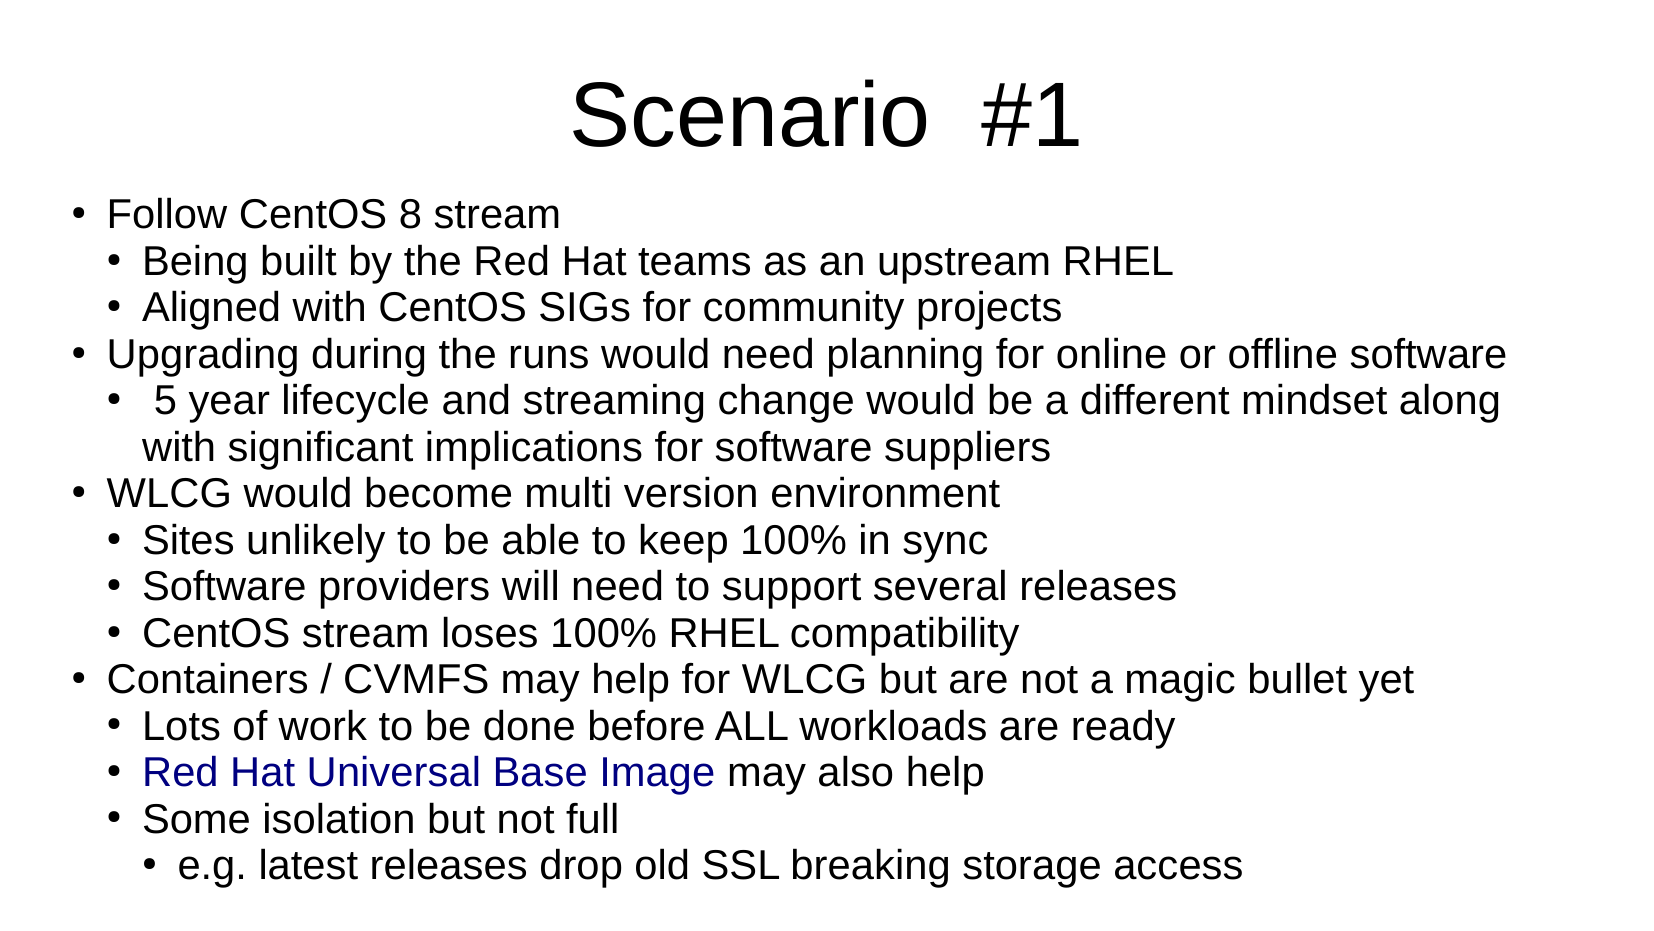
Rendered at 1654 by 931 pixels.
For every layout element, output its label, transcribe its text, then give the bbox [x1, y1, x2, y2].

title Scenario #1 [82, 37, 1571, 193]
subtitle Follow CentOS 8 stream Being built by the Red Hat teams as an upstream RHEL Aligned with CentOS SIGs for community projects Upgrading during the runs would need planning for online or offline software 5 year lifecycle and streaming change would be a different mindset along with significant implications for software suppliers WLCG would become multi version environment Sites unlikely to be able to keep 100% in sync Software providers will need to support several releases CentOS stream loses 100% RHEL compatibility Containers / CVMFS may help for WLCG but are not a magic bullet yet Lots of work to be done before ALL workloads are ready Red Hat Universal Base Image may also help Some isolation but not full e.g. latest releases drop old SSL breaking storage access [71, 191, 1560, 918]
